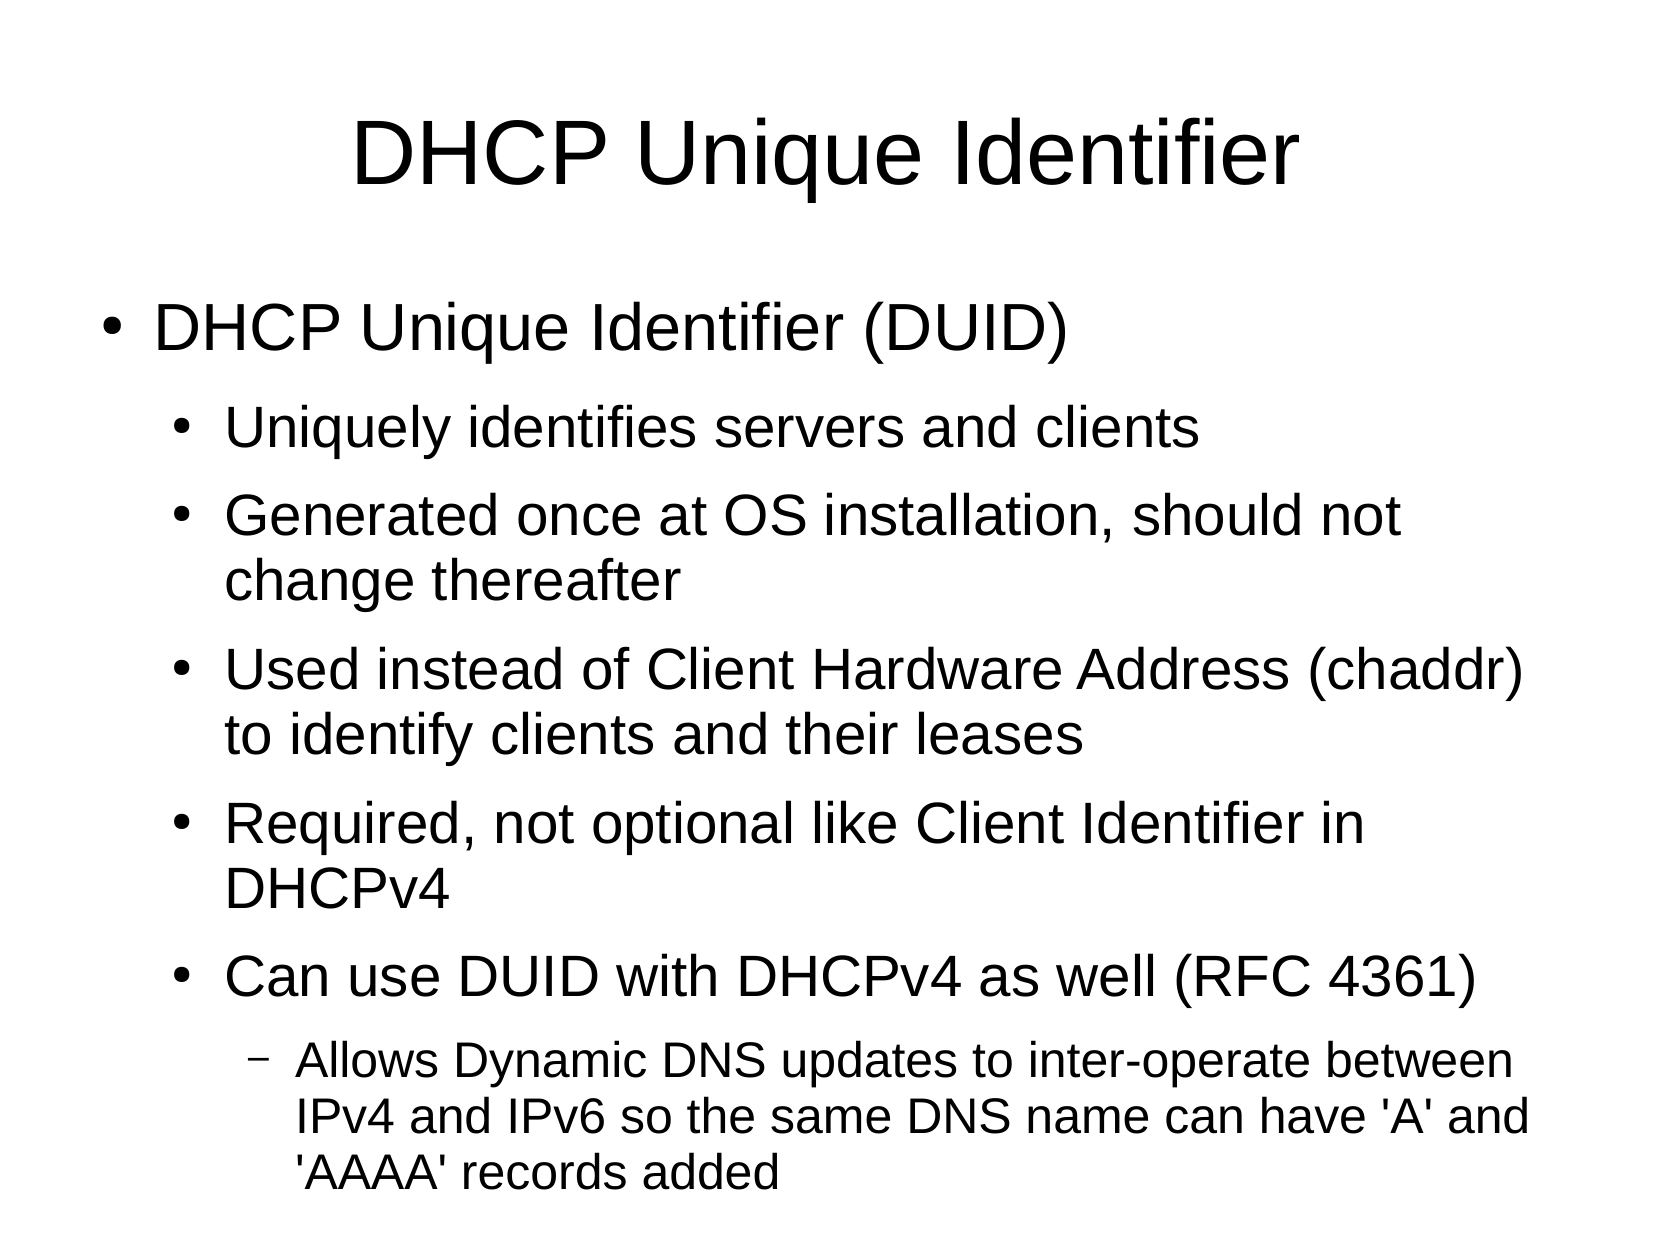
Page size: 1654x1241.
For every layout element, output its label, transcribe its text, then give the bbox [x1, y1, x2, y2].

list DHCP Unique Identifier (DUID) Uniquely identifies servers and clients Generated once at OS installation, should not change thereafter Used instead of Client Hardware Address (chaddr) to identify clients and their leases Required, not optional like Client Identifier in DHCPv4 Can use DUID with DHCPv4 as well (RFC 4361) Allows Dynamic DNS updates to inter-operate between IPv4 and IPv6 so the same DNS name can have 'A' and 'AAAA' records added [82, 290, 1571, 1201]
title DHCP Unique Identifier [82, 56, 1571, 250]
